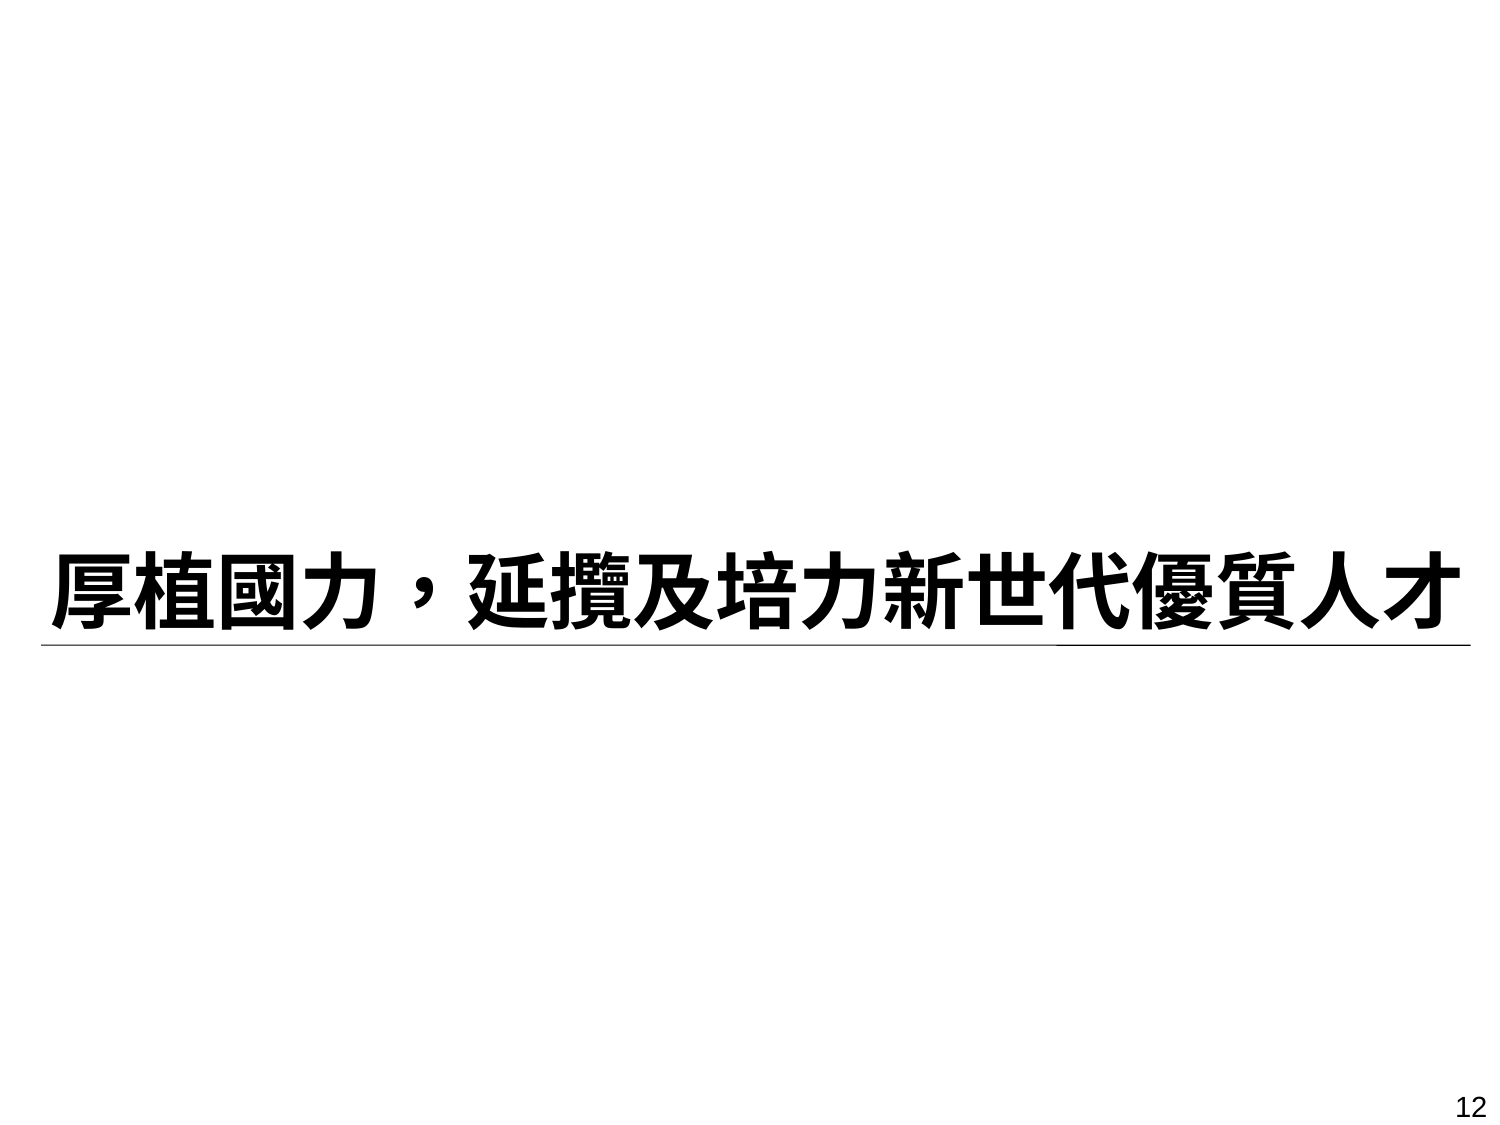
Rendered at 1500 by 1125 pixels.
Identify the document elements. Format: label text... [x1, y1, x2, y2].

text_box 厚植國力，延攬及培力新世代優質人才 [35, 532, 1481, 648]
